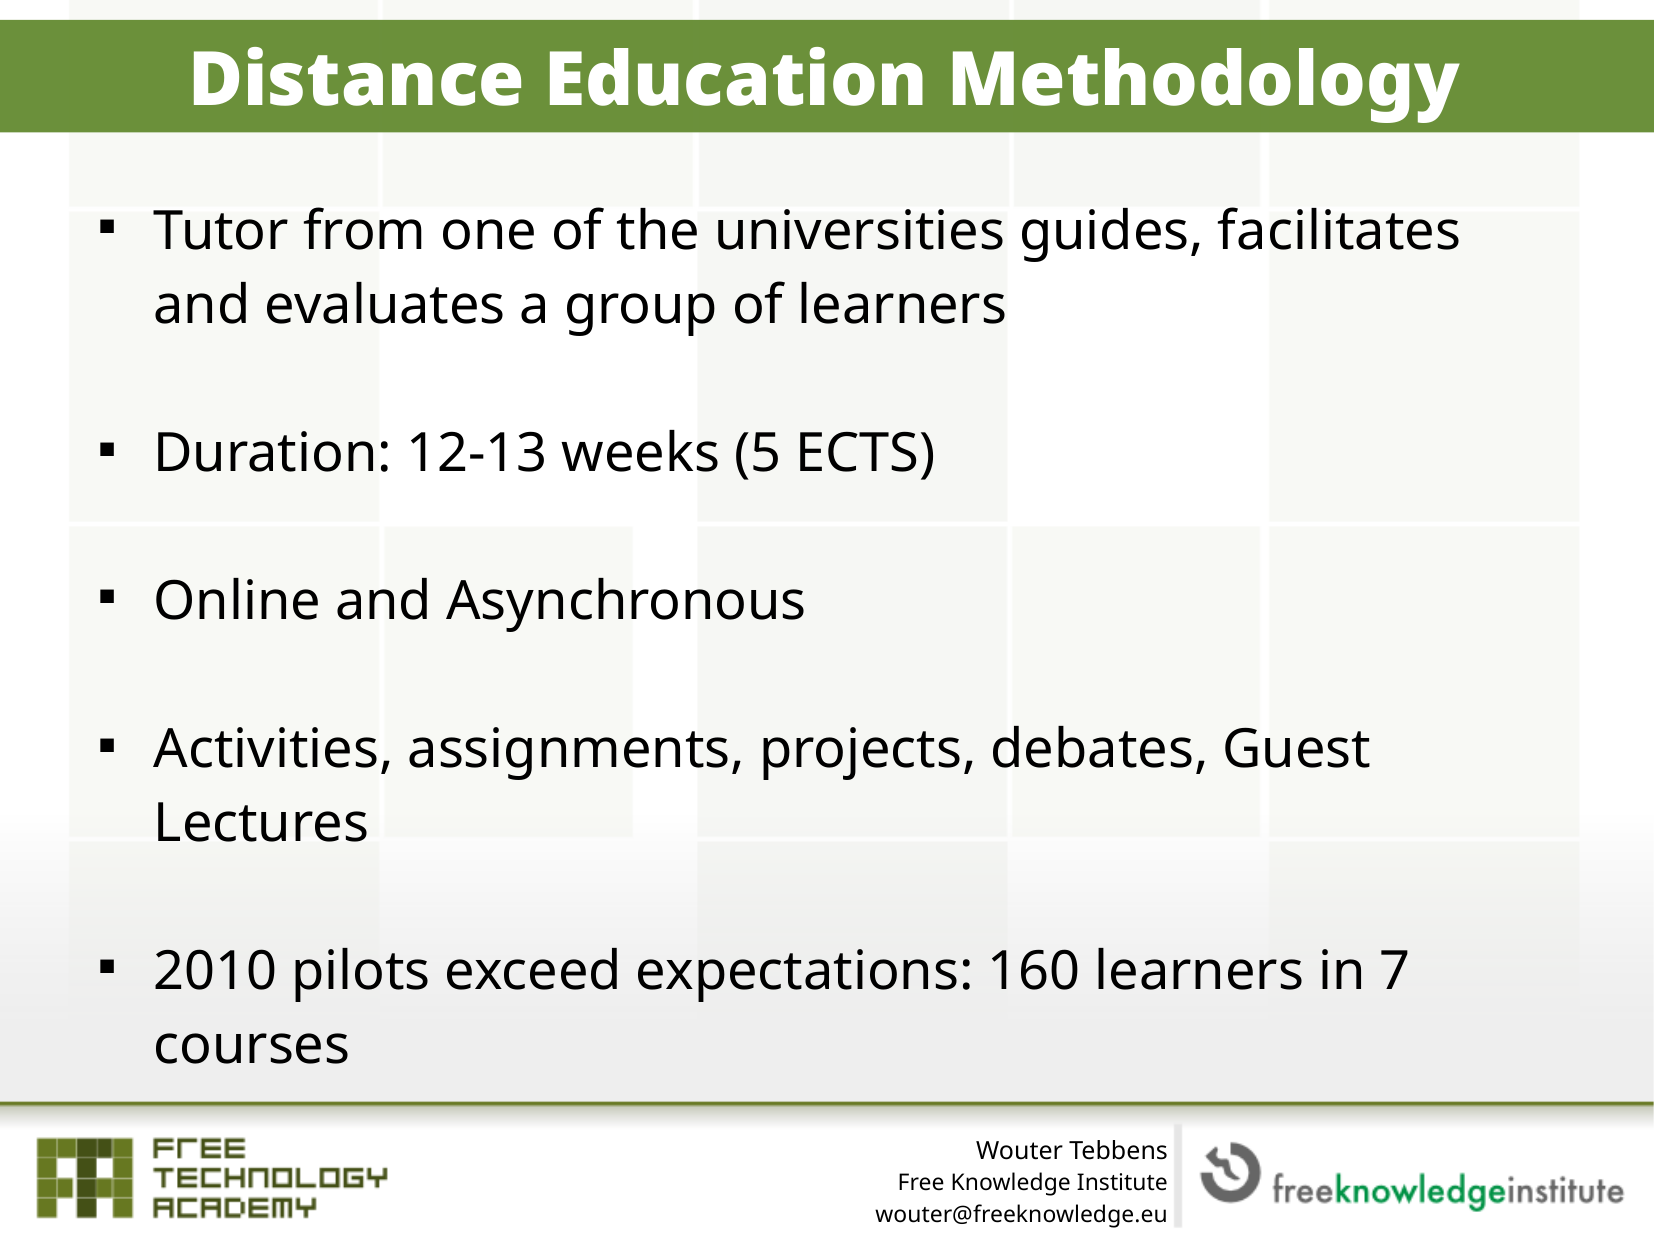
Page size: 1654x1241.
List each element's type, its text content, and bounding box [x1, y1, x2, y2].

picture [0, 133, 1654, 1241]
list Tutor from one of the universities guides, facilitates and evaluates a group of learners Duration: 12-13 weeks (5 ECTS) Online and Asynchronous Activities, assignments, projects, debates, Guest Lectures 2010 pilots exceed expectations: 160 learners in 7 courses [82, 191, 1571, 996]
picture [0, 0, 1654, 19]
title Distance Education Methodology [37, 32, 1613, 120]
